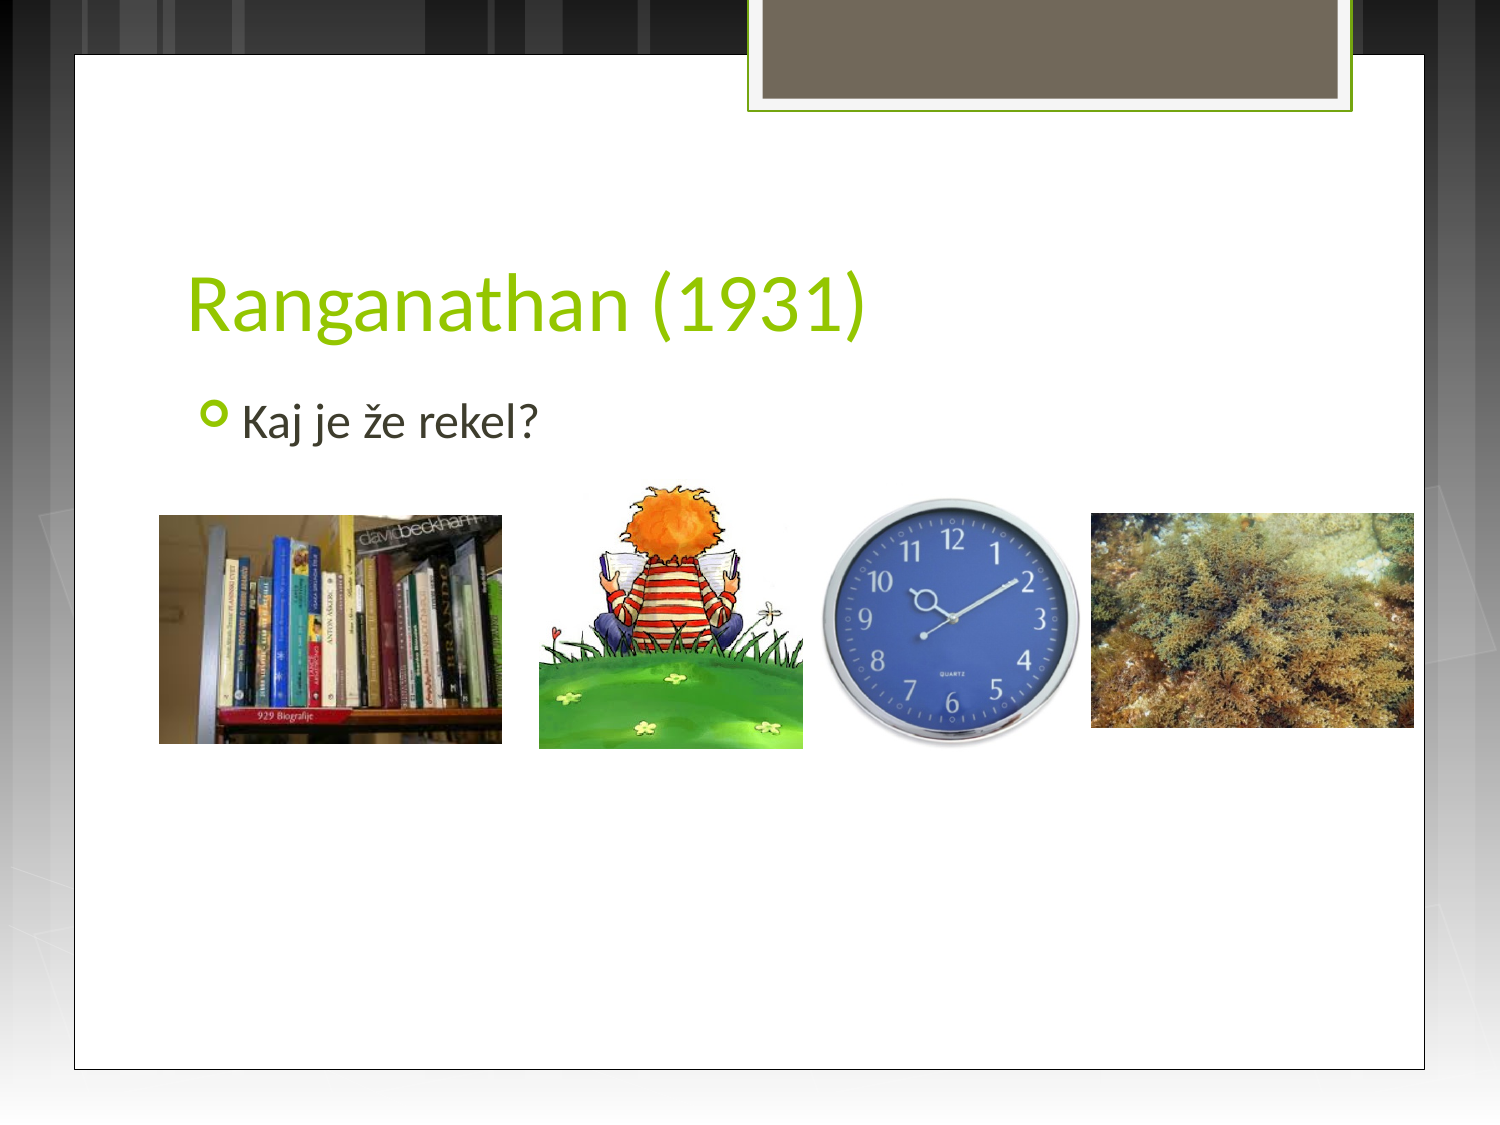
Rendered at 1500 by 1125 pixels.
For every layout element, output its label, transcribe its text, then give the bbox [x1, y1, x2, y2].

title Ranganathan (1931) [171, 168, 1324, 357]
list Kaj je že rekel? [171, 381, 1283, 957]
picture [820, 483, 1081, 758]
picture [159, 515, 502, 744]
picture [539, 479, 803, 749]
picture [1091, 513, 1414, 728]
